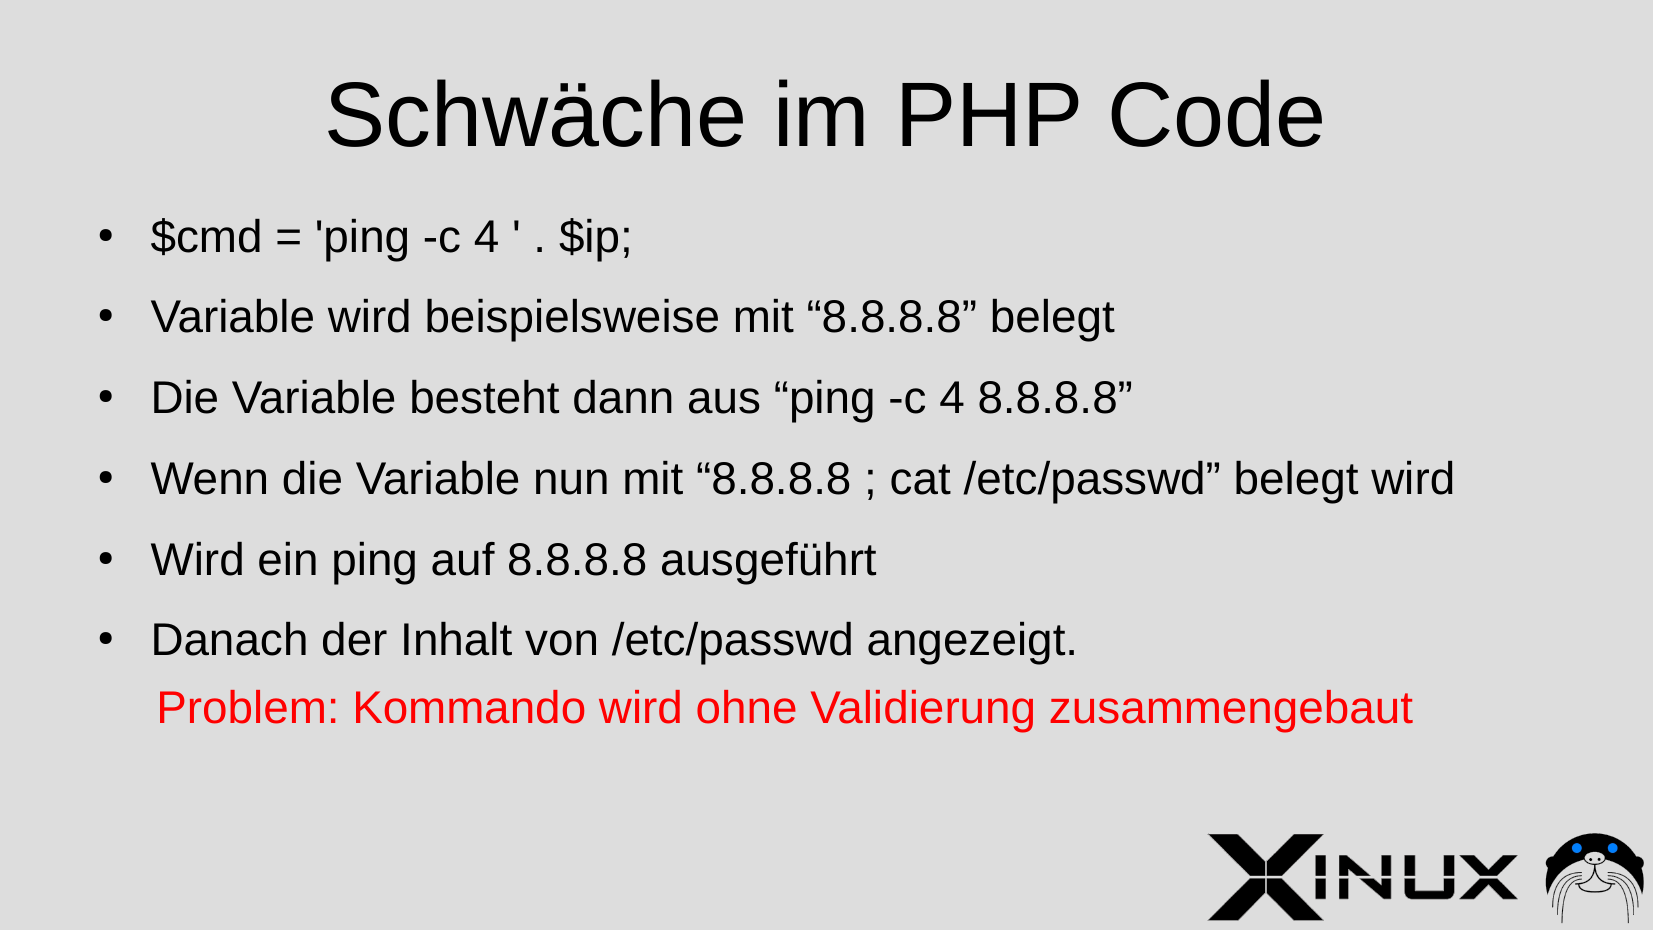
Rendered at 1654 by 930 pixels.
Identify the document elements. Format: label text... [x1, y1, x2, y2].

picture [1200, 824, 1650, 930]
title Schwäche im PHP Code [82, 37, 1571, 193]
text_box Problem: Kommando wird ohne Validierung zusammengebaut [0, 675, 1613, 802]
list $cmd = 'ping -c 4 ' . $ip; Variable wird beispielsweise mit “8.8.8.8” belegt Die Variable besteht dann aus “ping -c 4 8.8.8.8” Wenn die Variable nun mit “8.8.8.8 ; cat /etc/passwd” belegt wird Wird ein ping auf 8.8.8.8 ausgeführt Danach der Inhalt von /etc/passwd angezeigt. [79, 210, 1651, 676]
